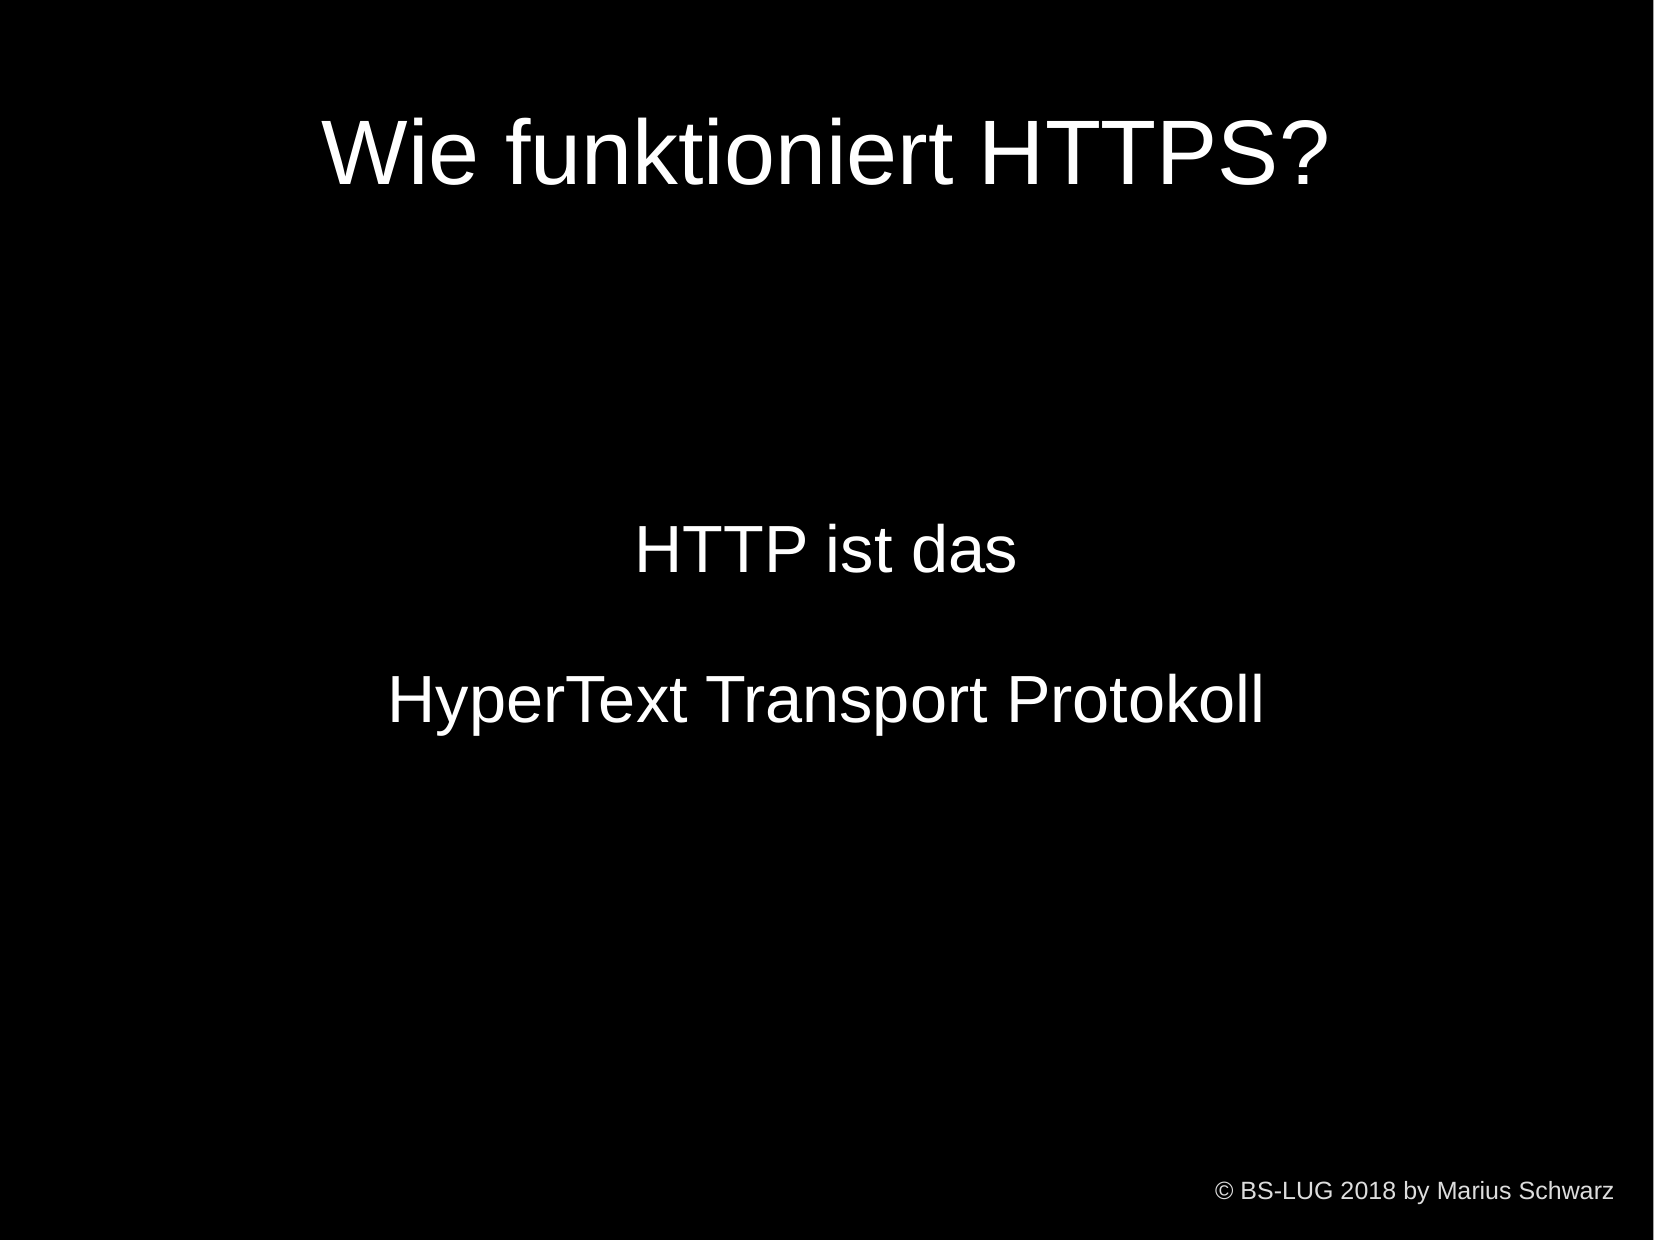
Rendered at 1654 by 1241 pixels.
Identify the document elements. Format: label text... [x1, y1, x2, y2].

text_box © BS-LUG 2018 by Marius Schwarz [1133, 1169, 1630, 1213]
subtitle HTTP ist das HyperText Transport Protokoll [82, 290, 1571, 1109]
title Wie funktioniert HTTPS? [82, 49, 1571, 257]
